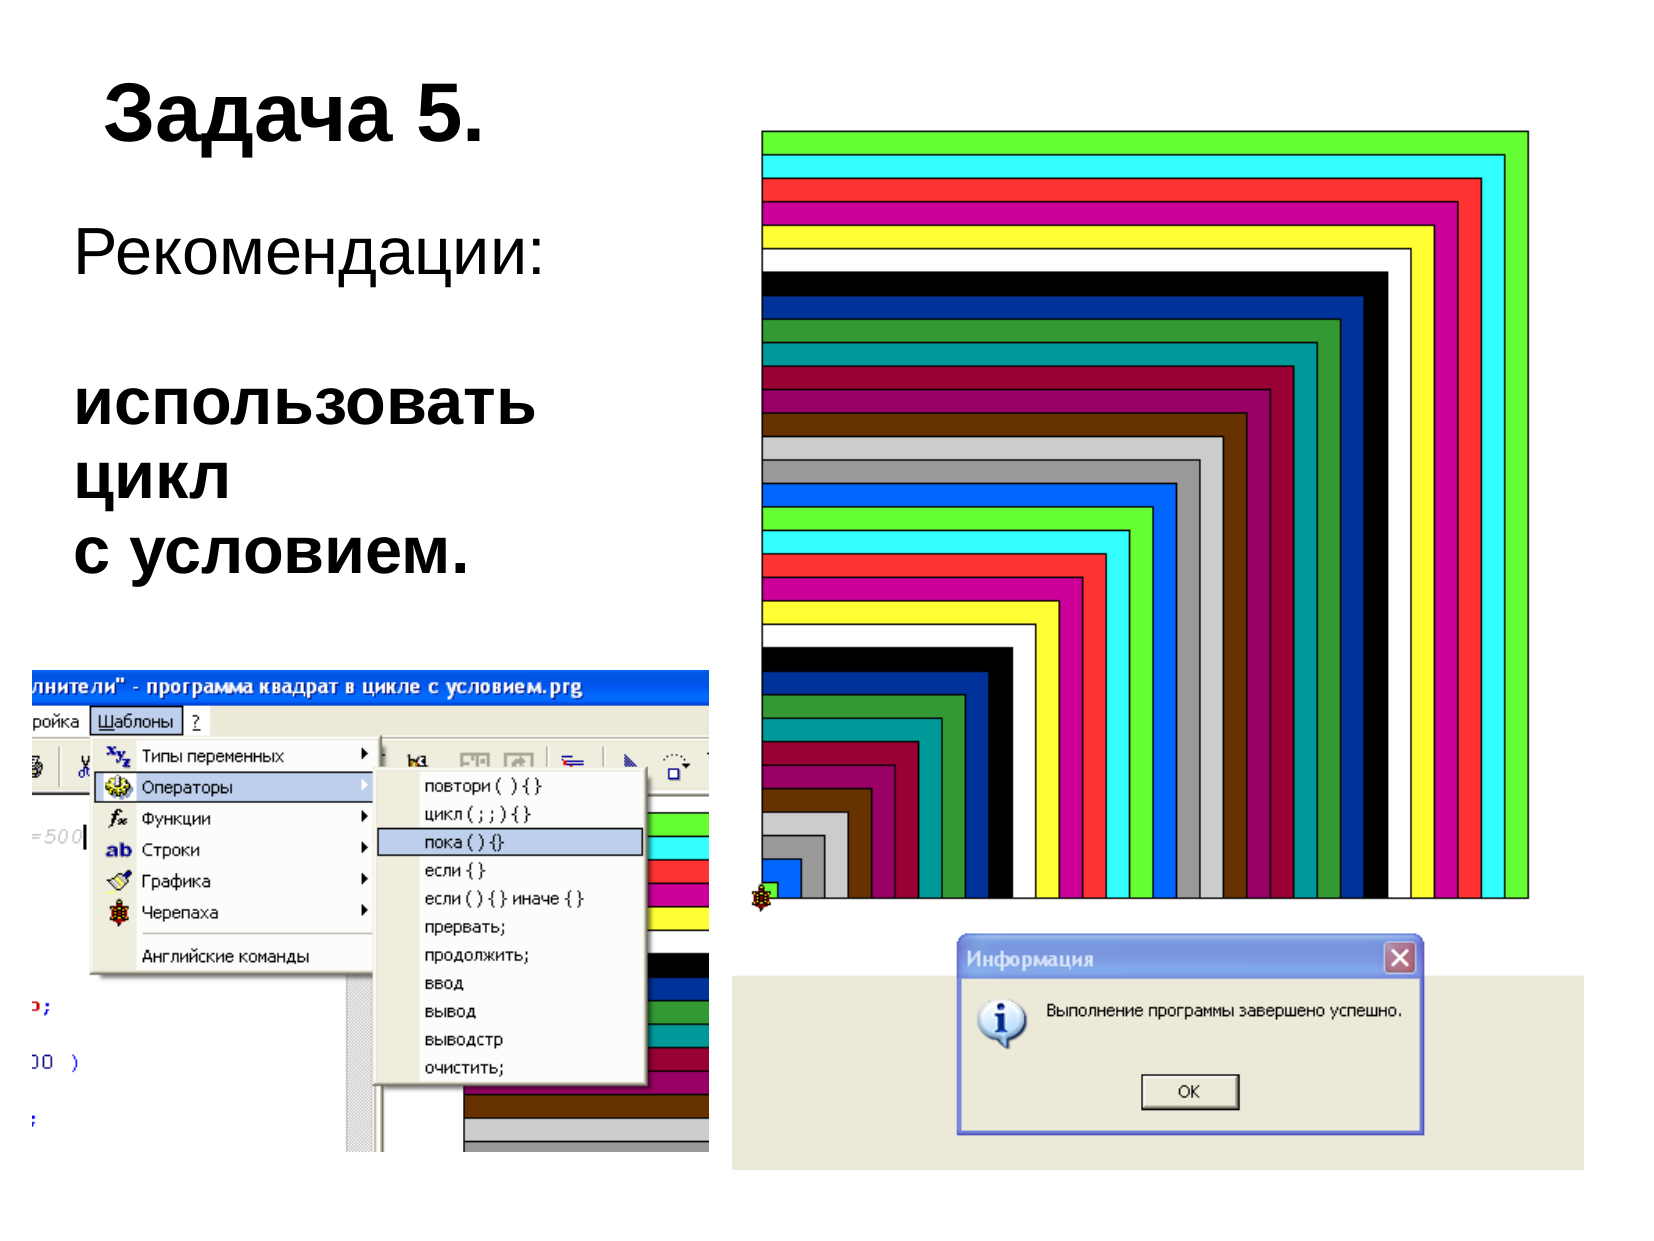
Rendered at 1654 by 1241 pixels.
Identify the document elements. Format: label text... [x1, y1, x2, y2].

picture [732, 123, 1584, 1170]
text_box Рекомендации: использовать цикл с условием. [59, 206, 680, 596]
picture [32, 670, 709, 1152]
text_box Задача 5. [88, 59, 1300, 167]
